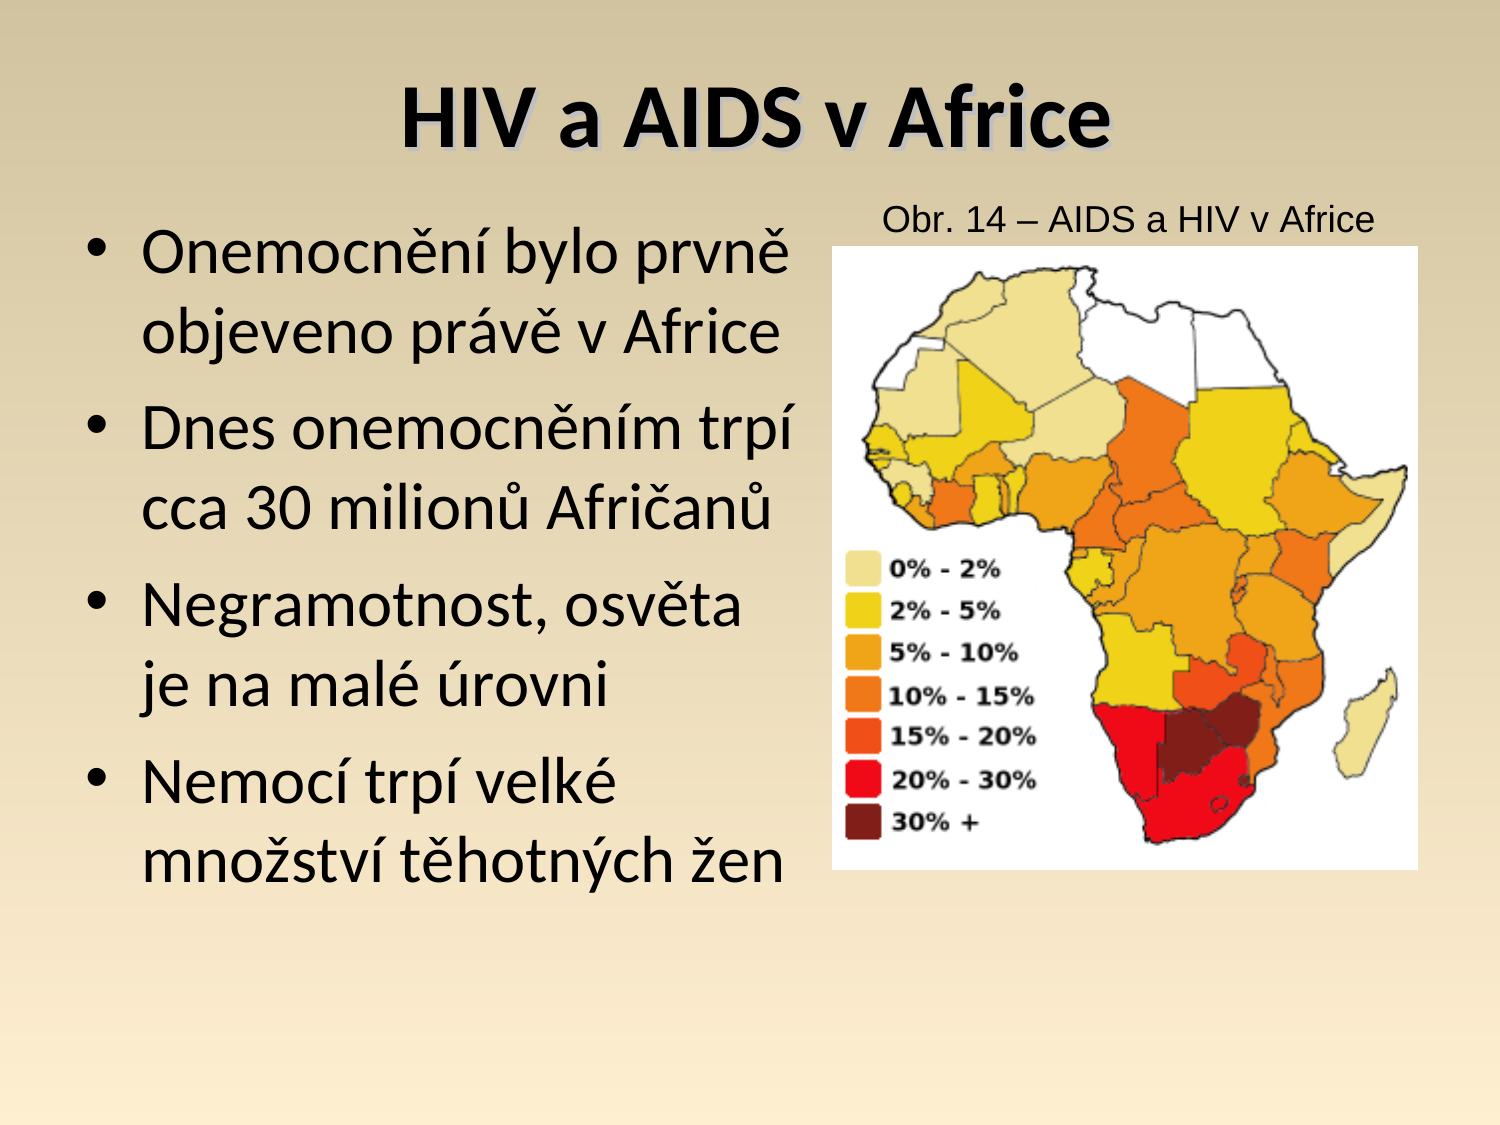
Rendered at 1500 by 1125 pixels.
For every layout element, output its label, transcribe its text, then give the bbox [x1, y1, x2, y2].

title HIV a AIDS v Africe [82, 46, 1433, 176]
list Onemocnění bylo prvně objeveno právě v Africe Dnes onemocněním trpí cca 30 milionů Afričanů Negramotnost, osvěta je na malé úrovni Nemocí trpí velké množství těhotných žen [70, 199, 821, 942]
text_box Obr. 14 – AIDS a HIV v Africe [867, 187, 1418, 248]
picture [832, 246, 1418, 870]
